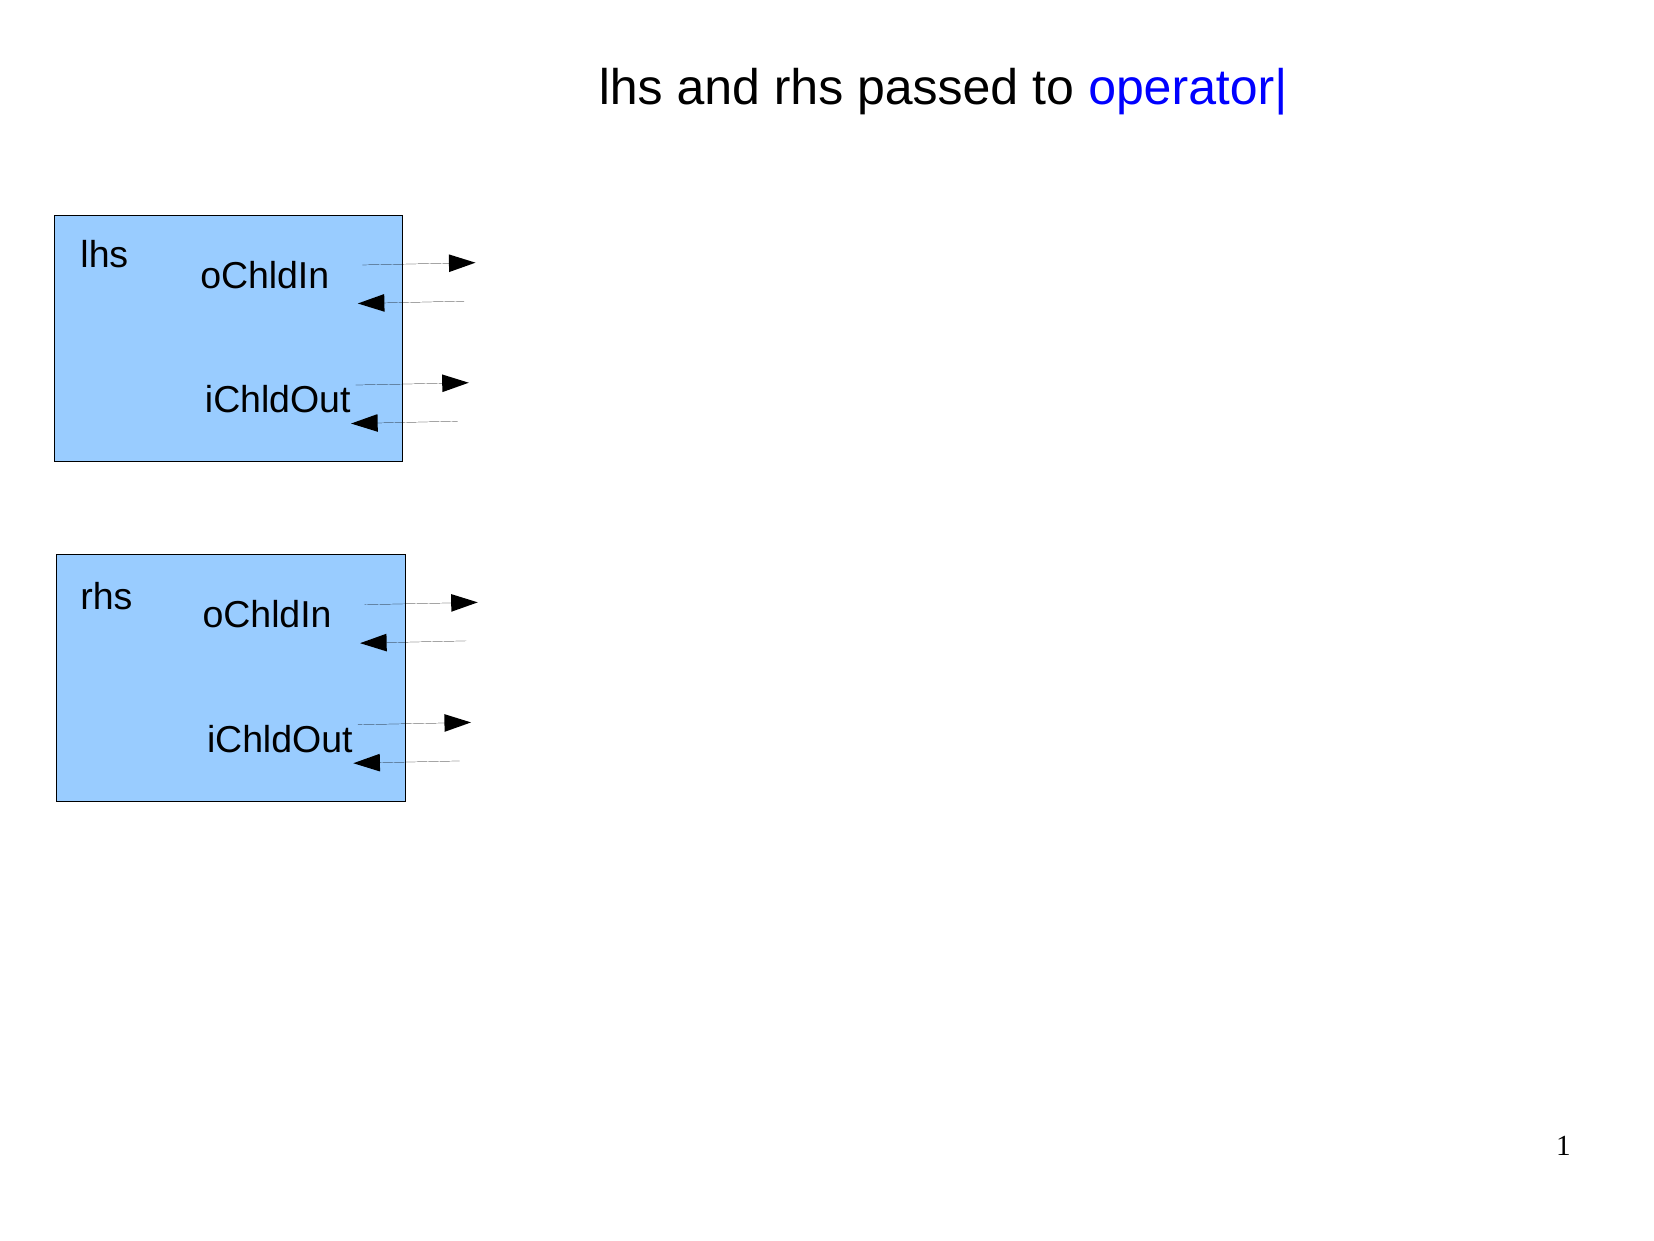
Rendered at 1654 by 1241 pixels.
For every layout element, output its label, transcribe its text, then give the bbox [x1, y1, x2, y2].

text_box lhs and rhs passed to operator| [584, 52, 1302, 129]
text_box iChldOut [190, 371, 366, 435]
text_box oChldIn [185, 246, 345, 309]
text_box [368, 724, 406, 762]
text_box [366, 385, 403, 422]
text_box oChldIn [187, 586, 347, 648]
text_box [54, 215, 403, 462]
text_box iChldOut [192, 711, 368, 775]
text_box [56, 554, 406, 802]
text_box lhs [65, 226, 144, 288]
text_box rhs [65, 568, 148, 630]
